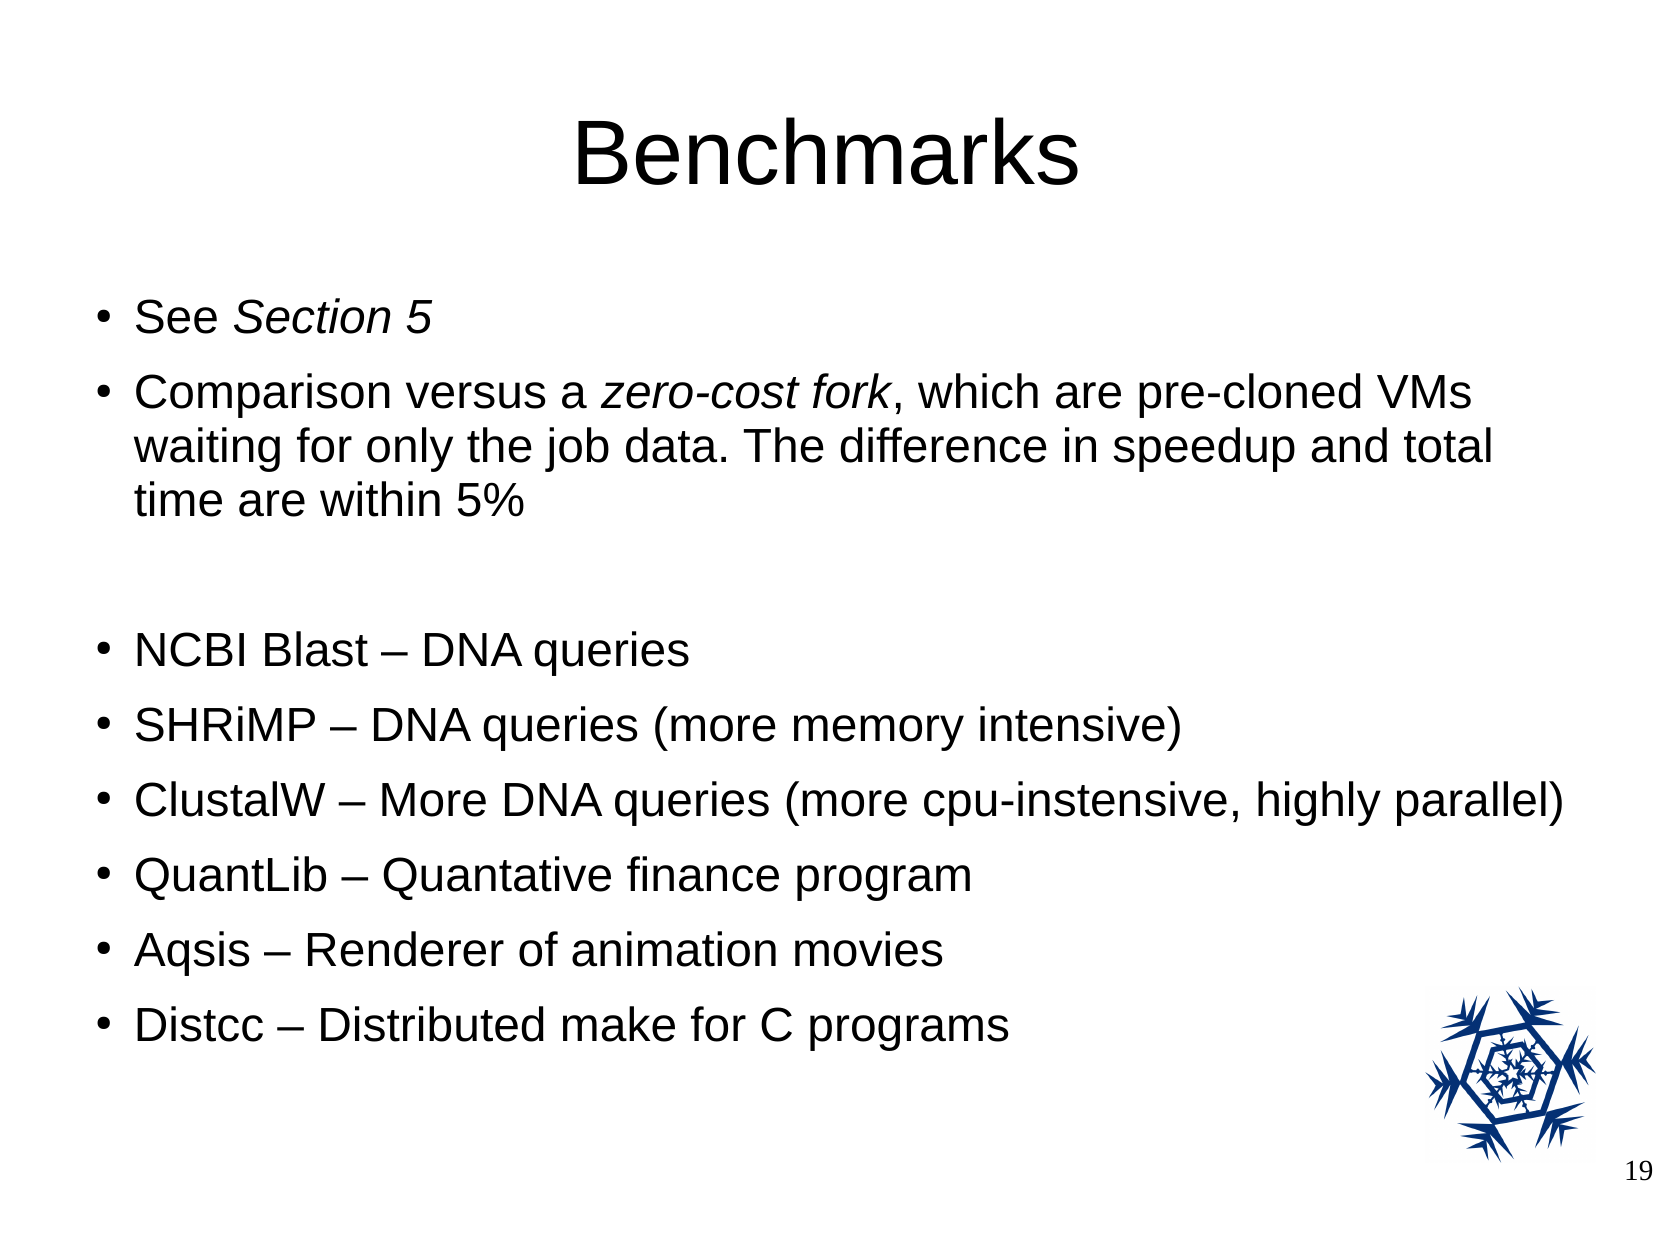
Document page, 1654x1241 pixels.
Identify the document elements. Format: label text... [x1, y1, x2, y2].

picture [1425, 986, 1596, 1163]
title Benchmarks [82, 49, 1571, 257]
list See Section 5 Comparison versus a zero-cost fork, which are pre-cloned VMs waiting for only the job data. The difference in speedup and total time are within 5% NCBI Blast – DNA queries SHRiMP – DNA queries (more memory intensive) ClustalW – More DNA queries (more cpu-instensive, highly parallel) QuantLib – Quantative finance program Aqsis – Renderer of animation movies Distcc – Distributed make for C programs [82, 290, 1571, 1109]
